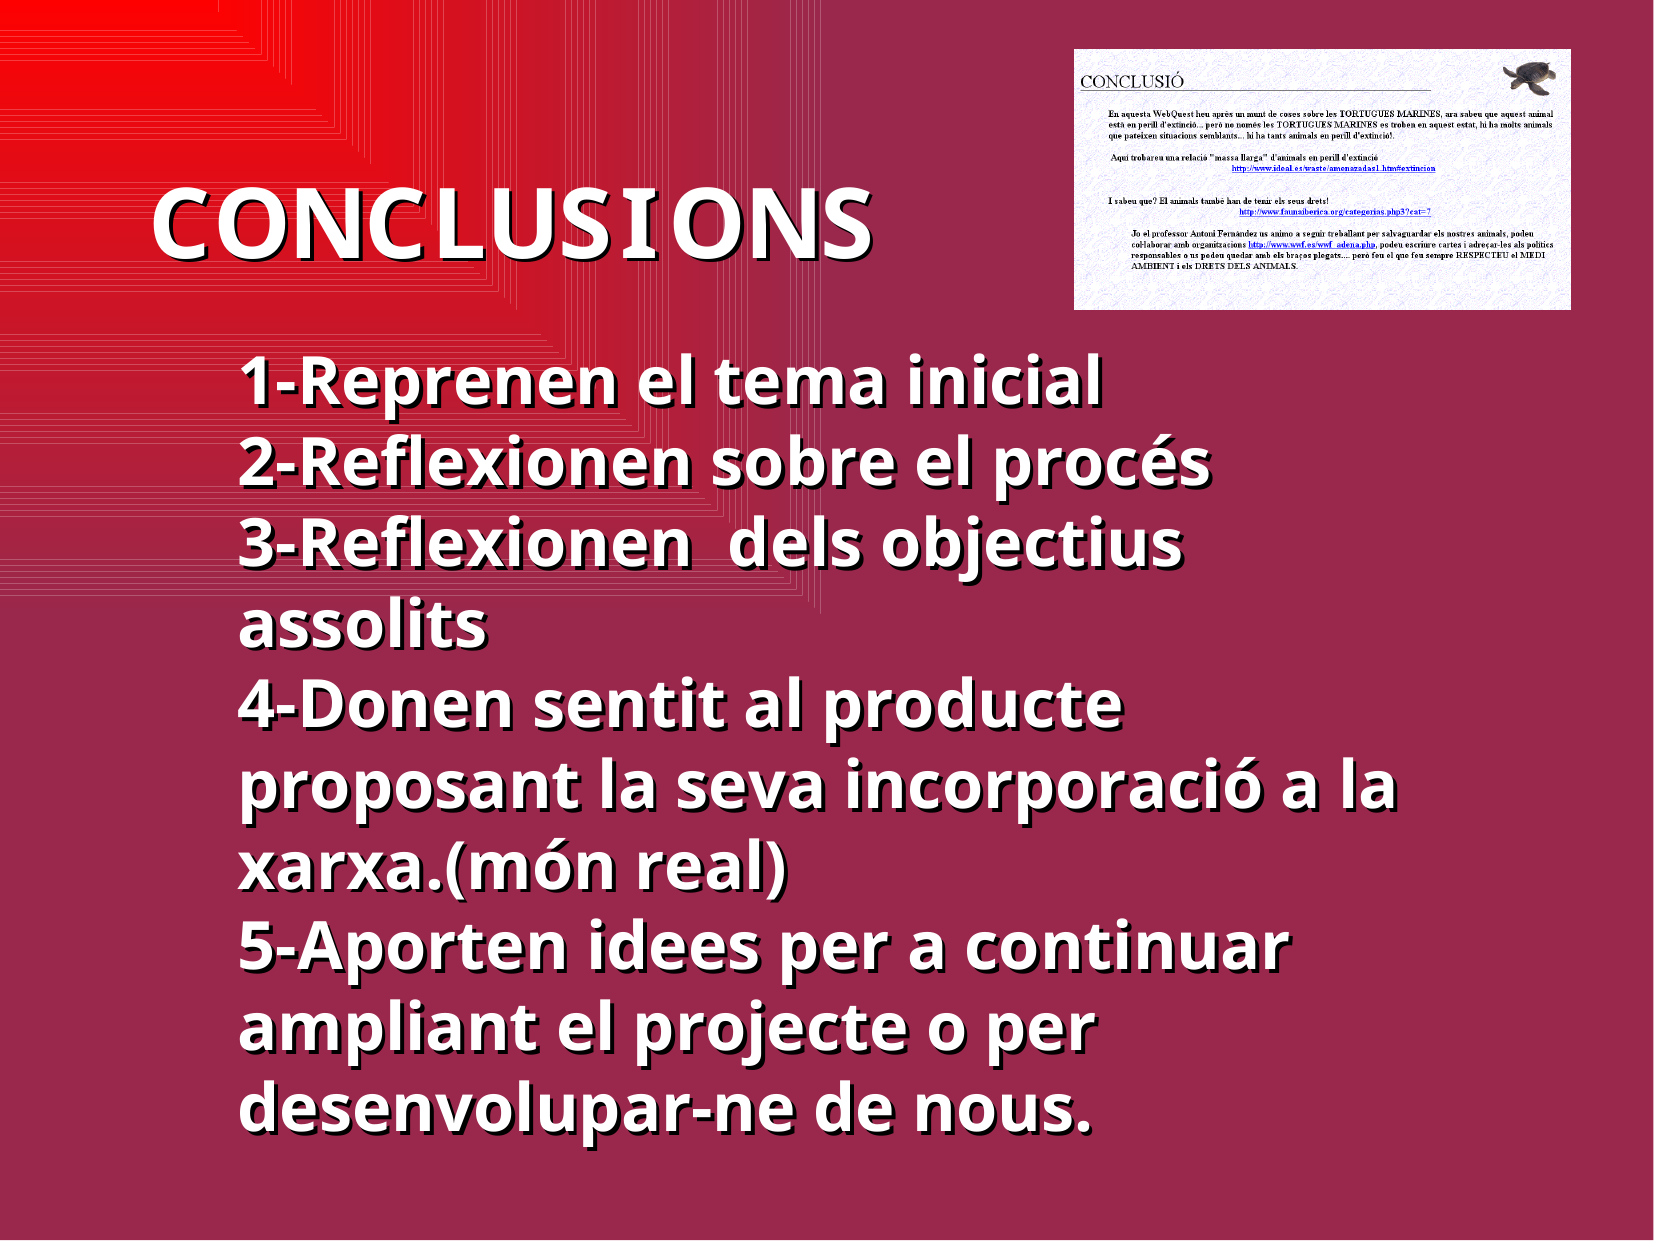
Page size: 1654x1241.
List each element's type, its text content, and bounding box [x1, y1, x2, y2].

picture [130, 151, 909, 291]
picture [1074, 49, 1571, 310]
text_box 1-Reprenen el tema inicial 2-Reflexionen sobre el procés 3-Reflexionen dels objectius assolits 4-Donen sentit al producte proposant la seva incorporació a la xarxa.(món real) 5-Aporten idees per a continuar ampliant el projecte o per desenvolupar-ne de nous. [237, 337, 1440, 1145]
